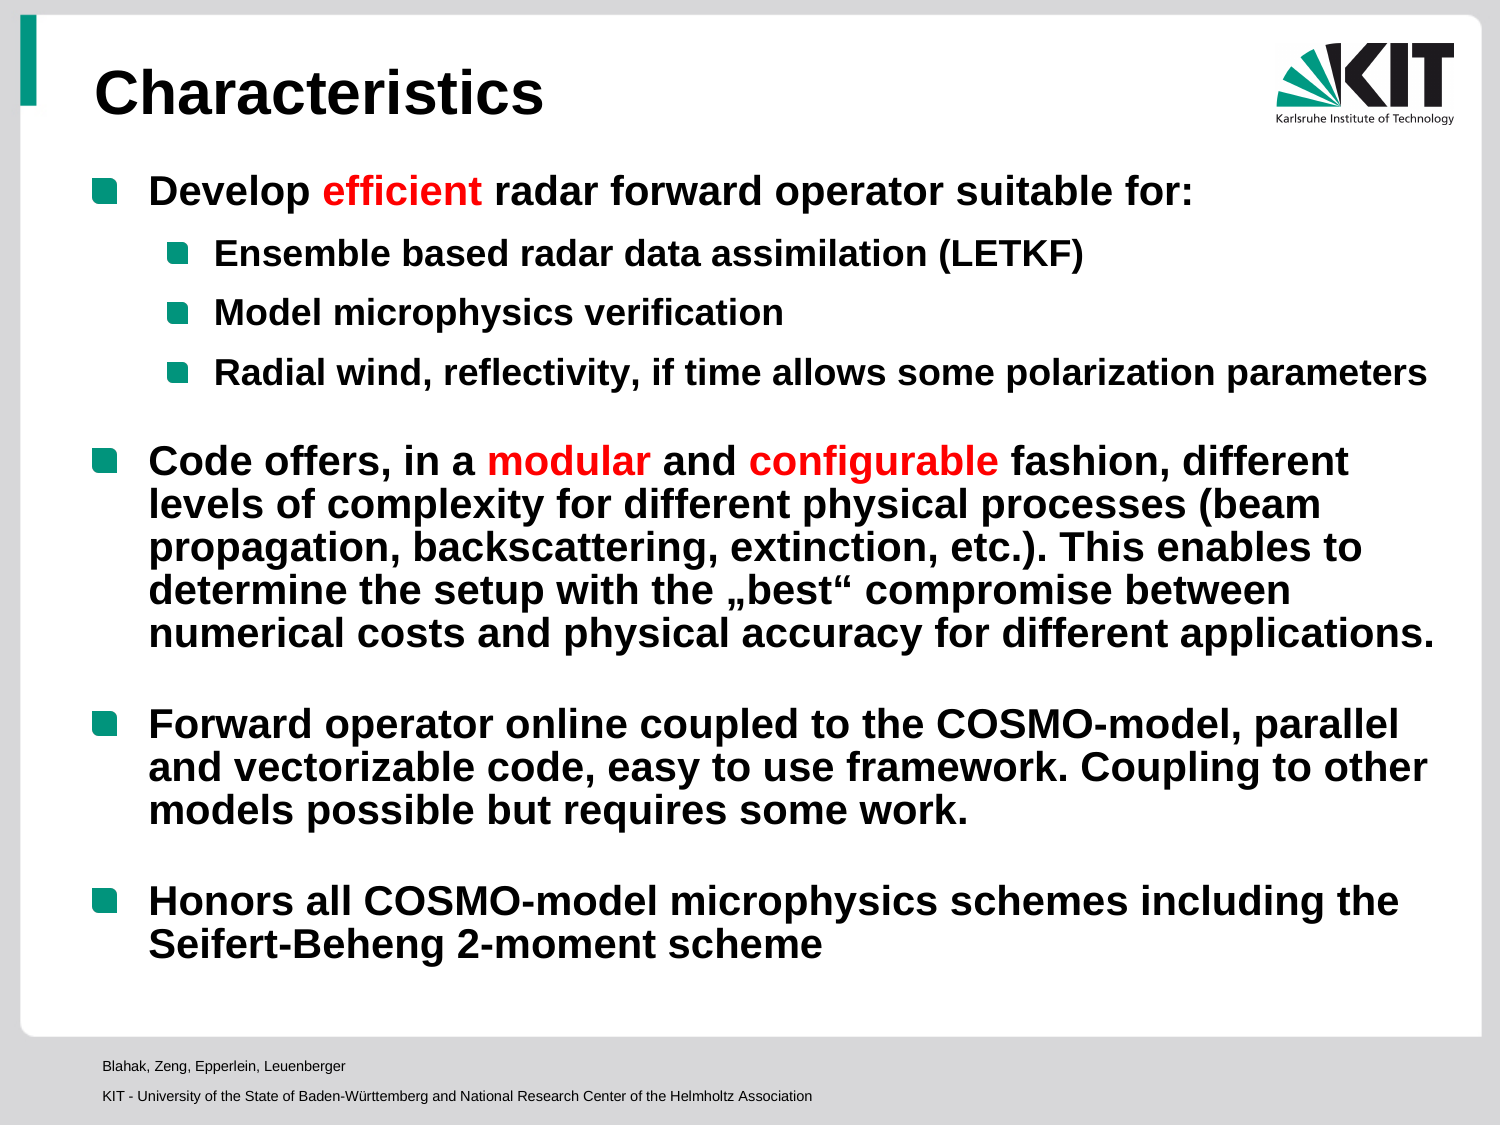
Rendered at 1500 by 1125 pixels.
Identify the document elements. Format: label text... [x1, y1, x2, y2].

picture [0, 0, 1500, 1125]
title Characteristics [94, 47, 1150, 140]
list Develop efficient radar forward operator suitable for: Ensemble based radar data assimilation (LETKF) Model microphysics verification Radial wind, reflectivity, if time allows some polarization parameters Code offers, in a modular and configurable fashion, different levels of complexity for different physical processes (beam propagation, backscattering, extinction, etc.). This enables to determine the setup with the „best“ compromise between numerical costs and physical accuracy for different applications. Forward operator online coupled to the COSMO-model, parallel and vectorizable code, easy to use framework. Coupling to other models possible but requires some work. Honors all COSMO-model microphysics schemes including the Seifert-Beheng 2-moment scheme [92, 171, 1442, 972]
